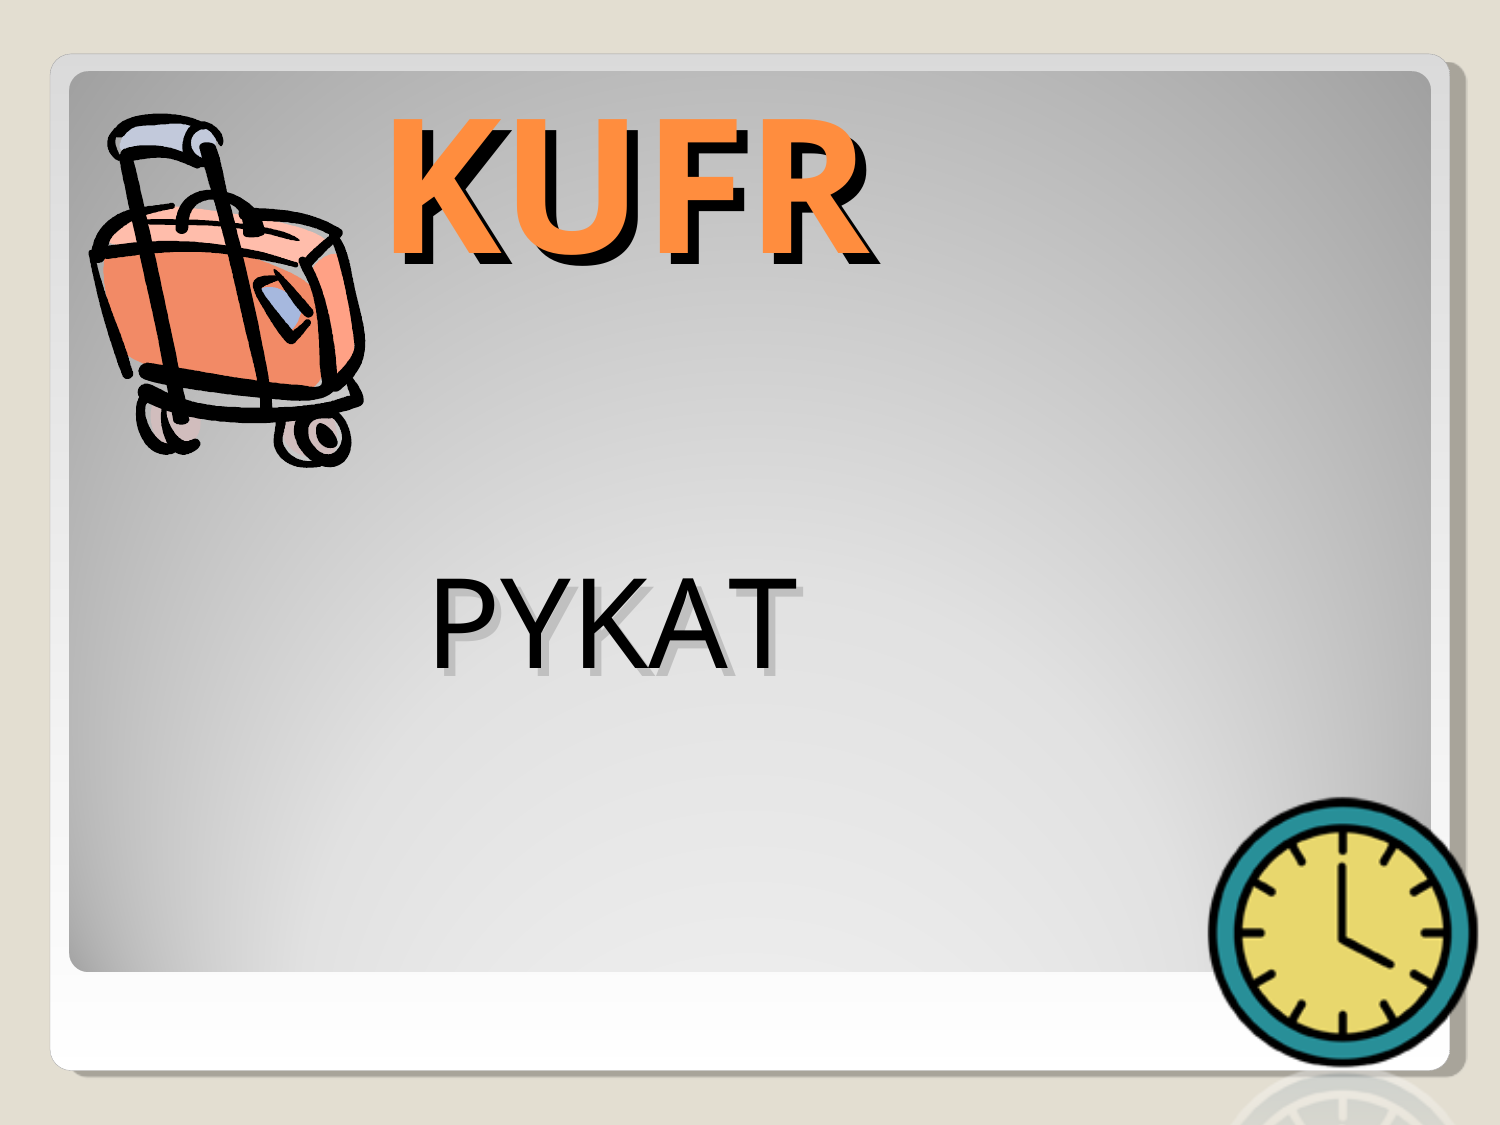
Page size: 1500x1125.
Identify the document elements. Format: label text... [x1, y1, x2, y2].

text_box PYKAT [107, 536, 1117, 780]
text_box KUFR [362, 54, 1379, 362]
picture [69, 71, 1500, 1125]
